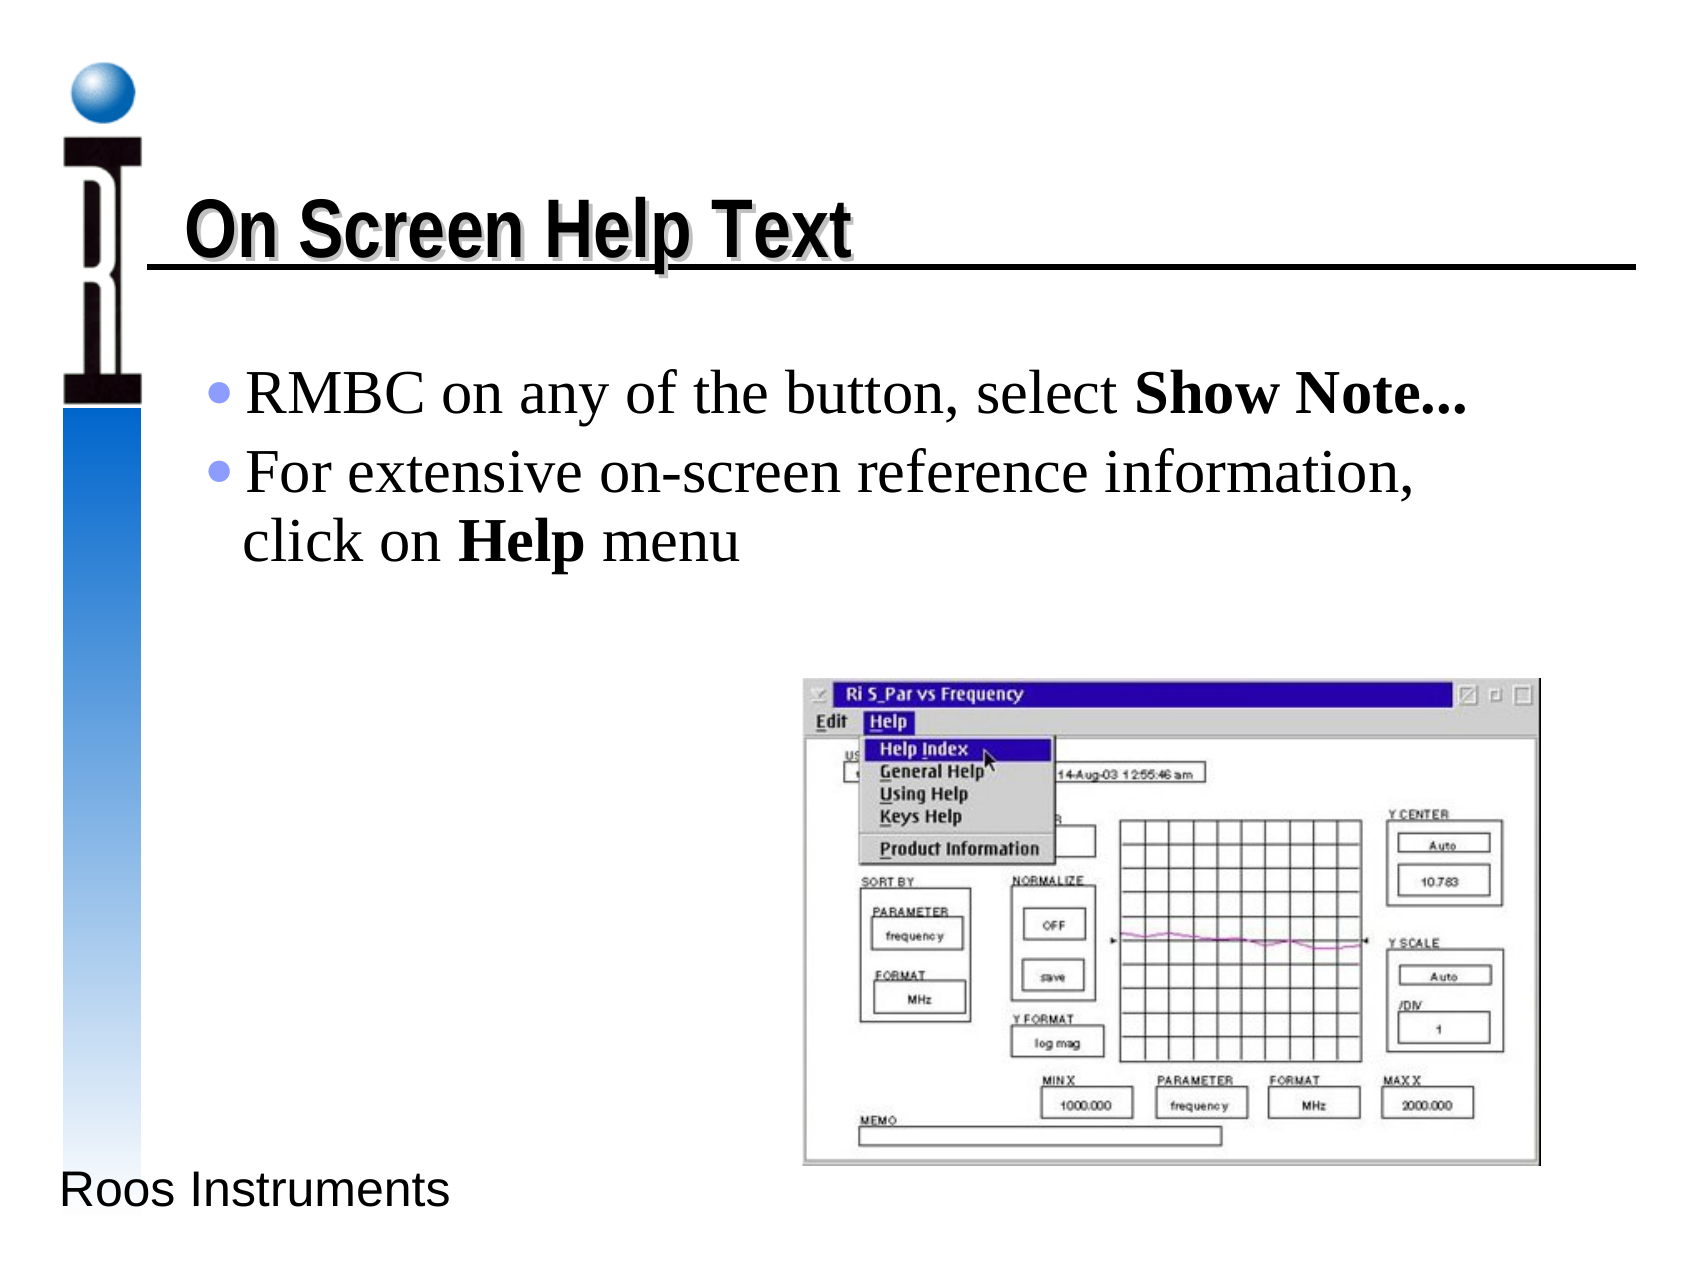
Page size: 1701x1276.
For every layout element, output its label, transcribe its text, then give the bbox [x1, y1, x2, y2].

text_box On Screen Help Text [184, 92, 1539, 274]
picture [59, 58, 147, 411]
picture [802, 678, 1541, 1166]
text_box RMBC on any of the button, select Show Note... For extensive on-screen reference information, click on Help menu [192, 358, 1550, 580]
